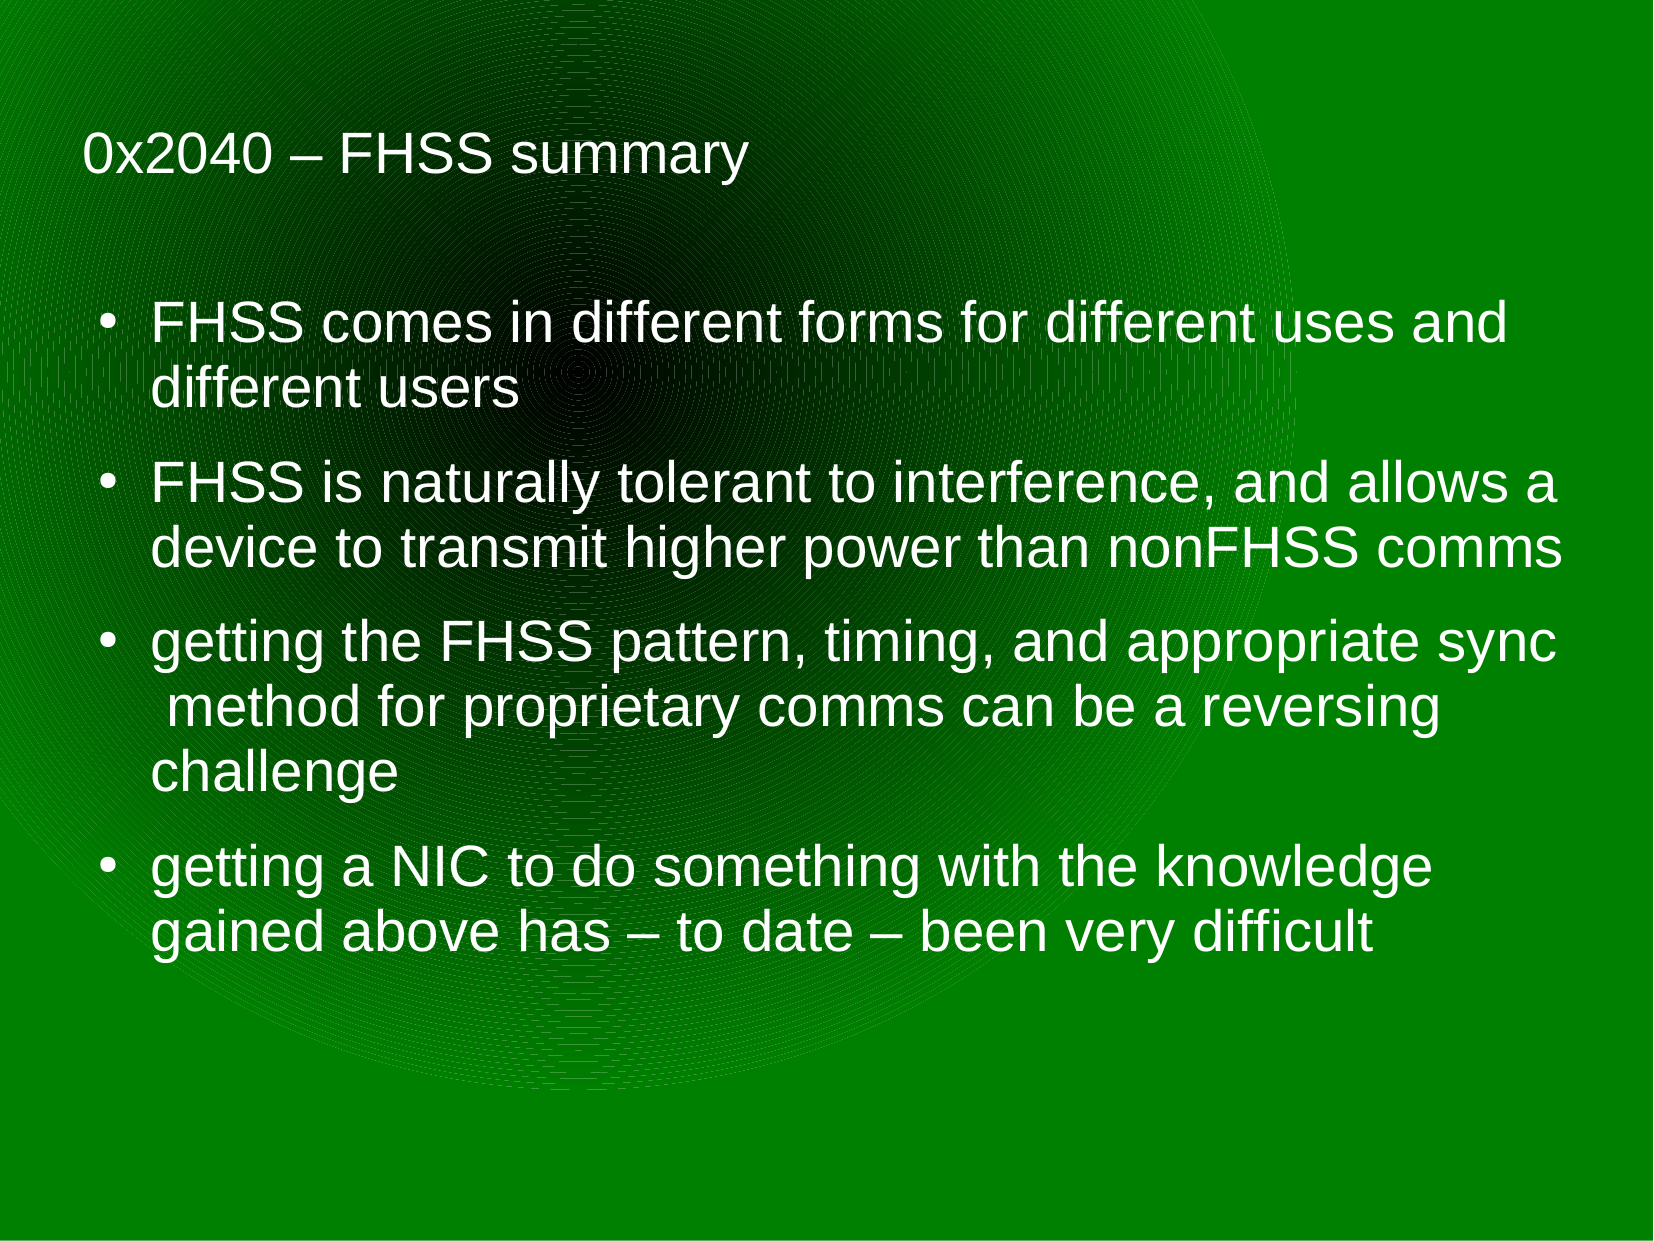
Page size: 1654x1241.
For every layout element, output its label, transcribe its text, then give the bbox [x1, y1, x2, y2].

title 0x2040 – FHSS summary [82, 49, 1571, 257]
list FHSS comes in different forms for different uses and different users FHSS is naturally tolerant to interference, and allows a device to transmit higher power than nonFHSS comms getting the FHSS pattern, timing, and appropriate sync method for proprietary comms can be a reversing challenge getting a NIC to do something with the knowledge gained above has – to date – been very difficult [79, 289, 1568, 1109]
